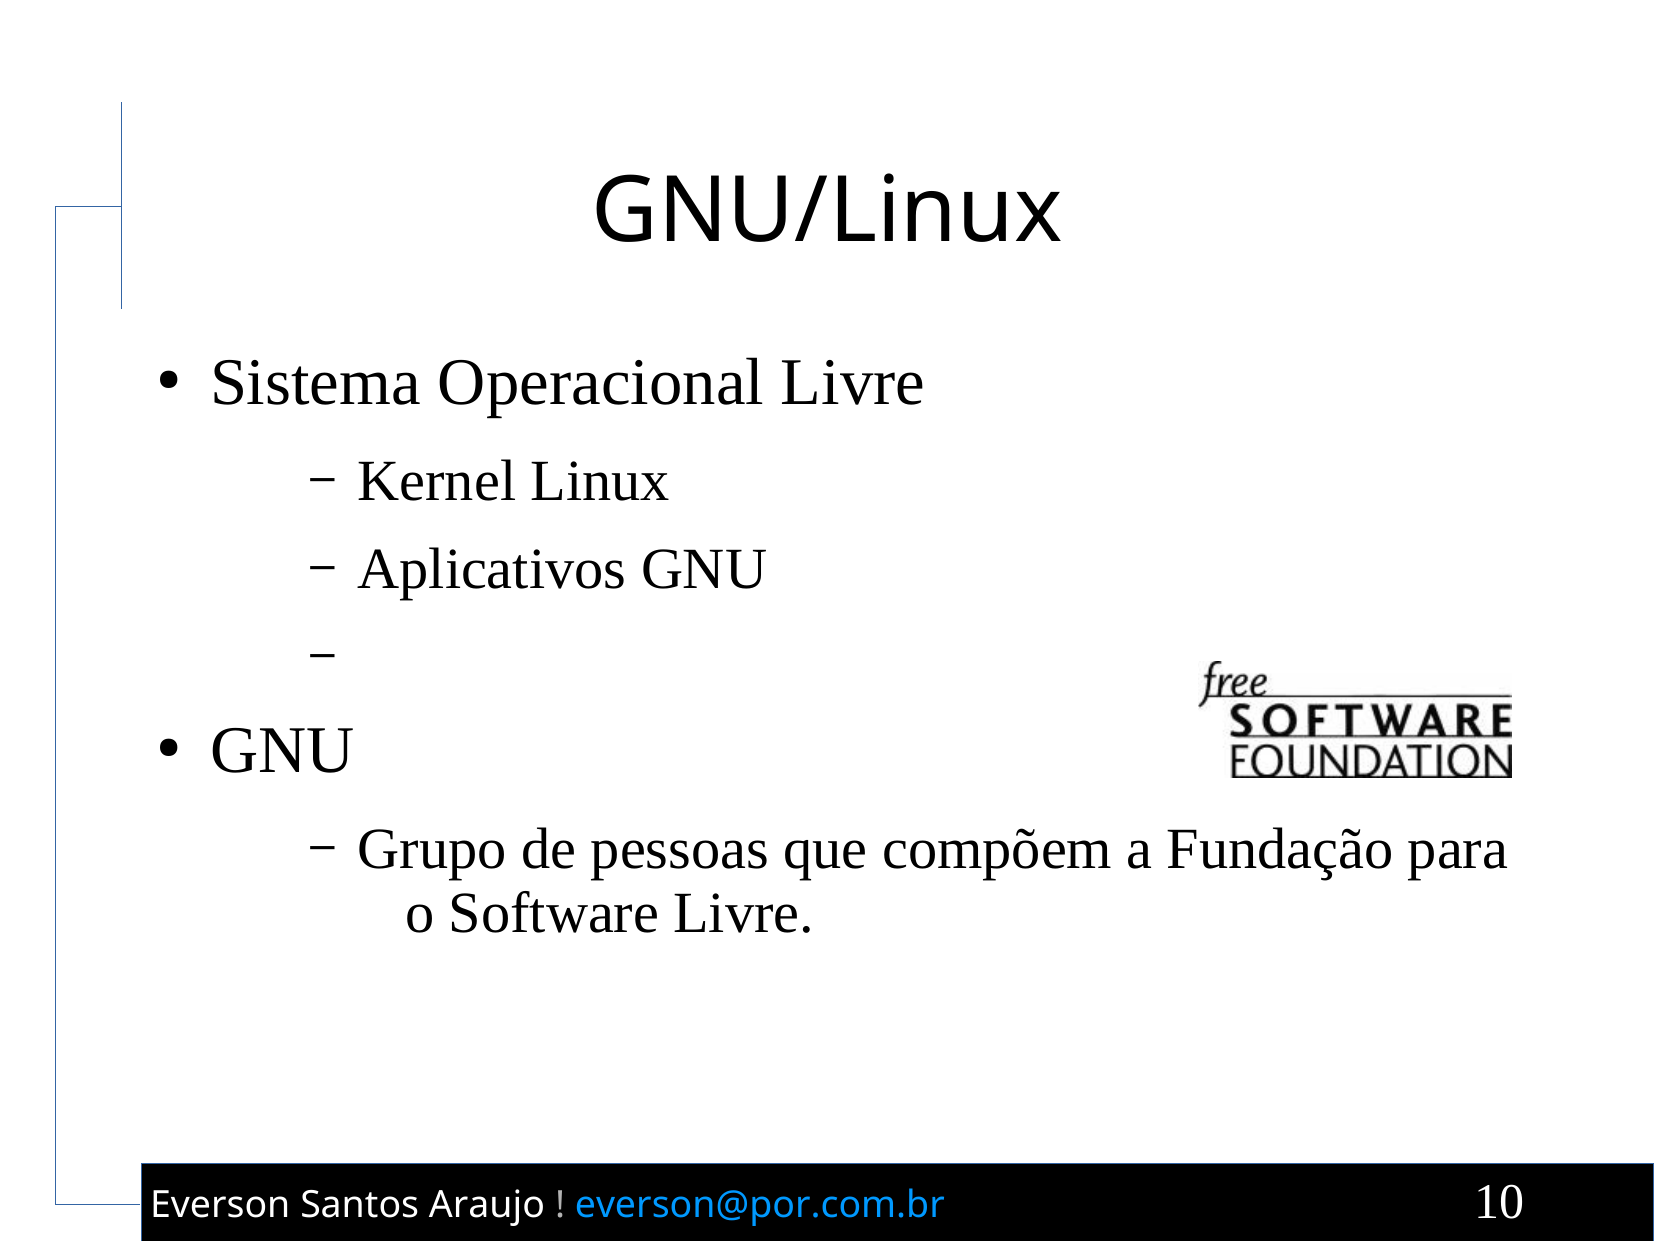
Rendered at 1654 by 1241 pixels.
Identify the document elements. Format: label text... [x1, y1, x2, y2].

picture [1198, 661, 1512, 778]
list Sistema Operacional Livre Kernel Linux Aplicativos GNU GNU Grupo de pessoas que compõem a Fundação para o Software Livre. [121, 344, 1534, 1127]
title GNU/Linux [121, 102, 1534, 311]
